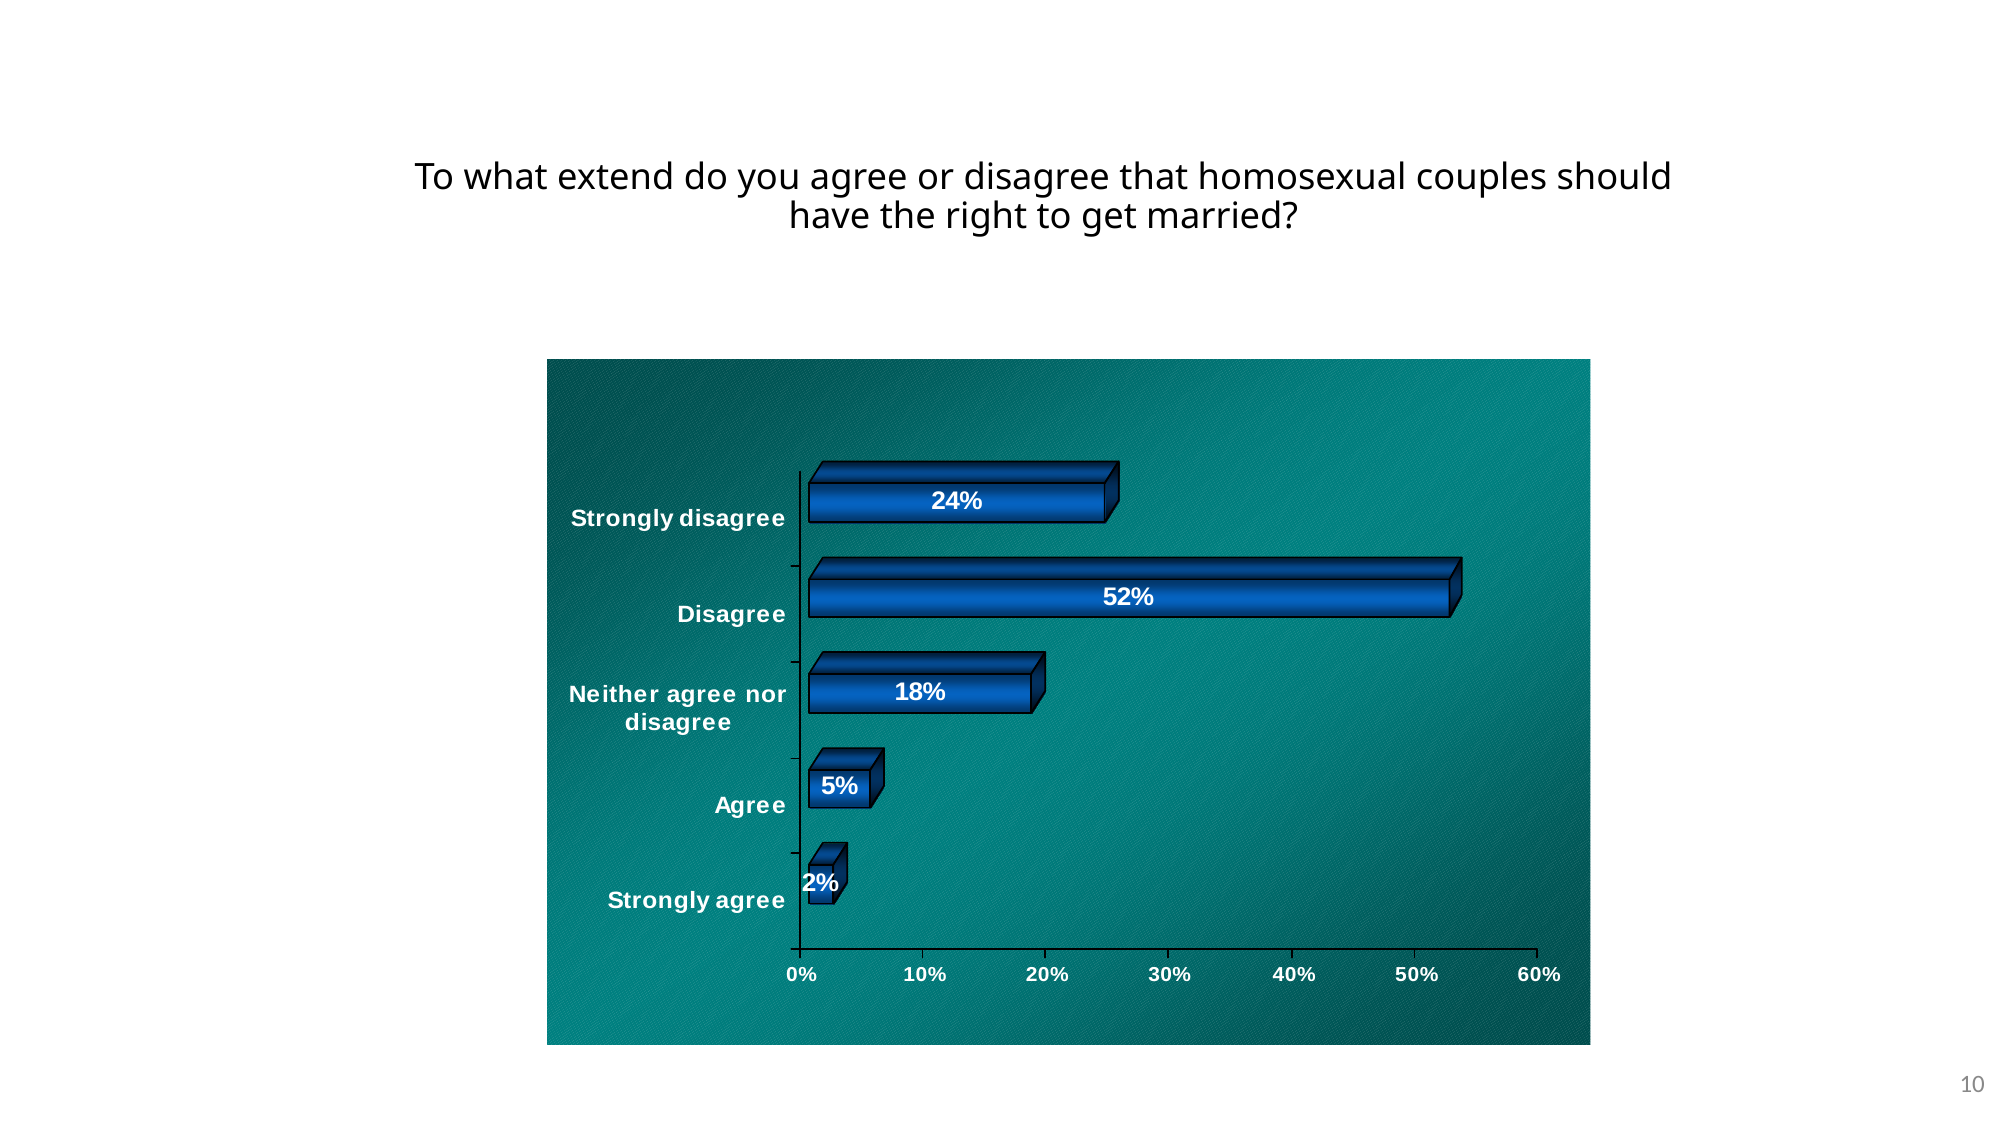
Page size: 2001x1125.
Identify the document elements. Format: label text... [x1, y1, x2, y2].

slide_number <number> [1850, 1062, 2000, 1103]
title To what extend do you agree or disagree that homosexual couples should have the right to get married? [387, 149, 1700, 288]
picture [537, 350, 1601, 1053]
